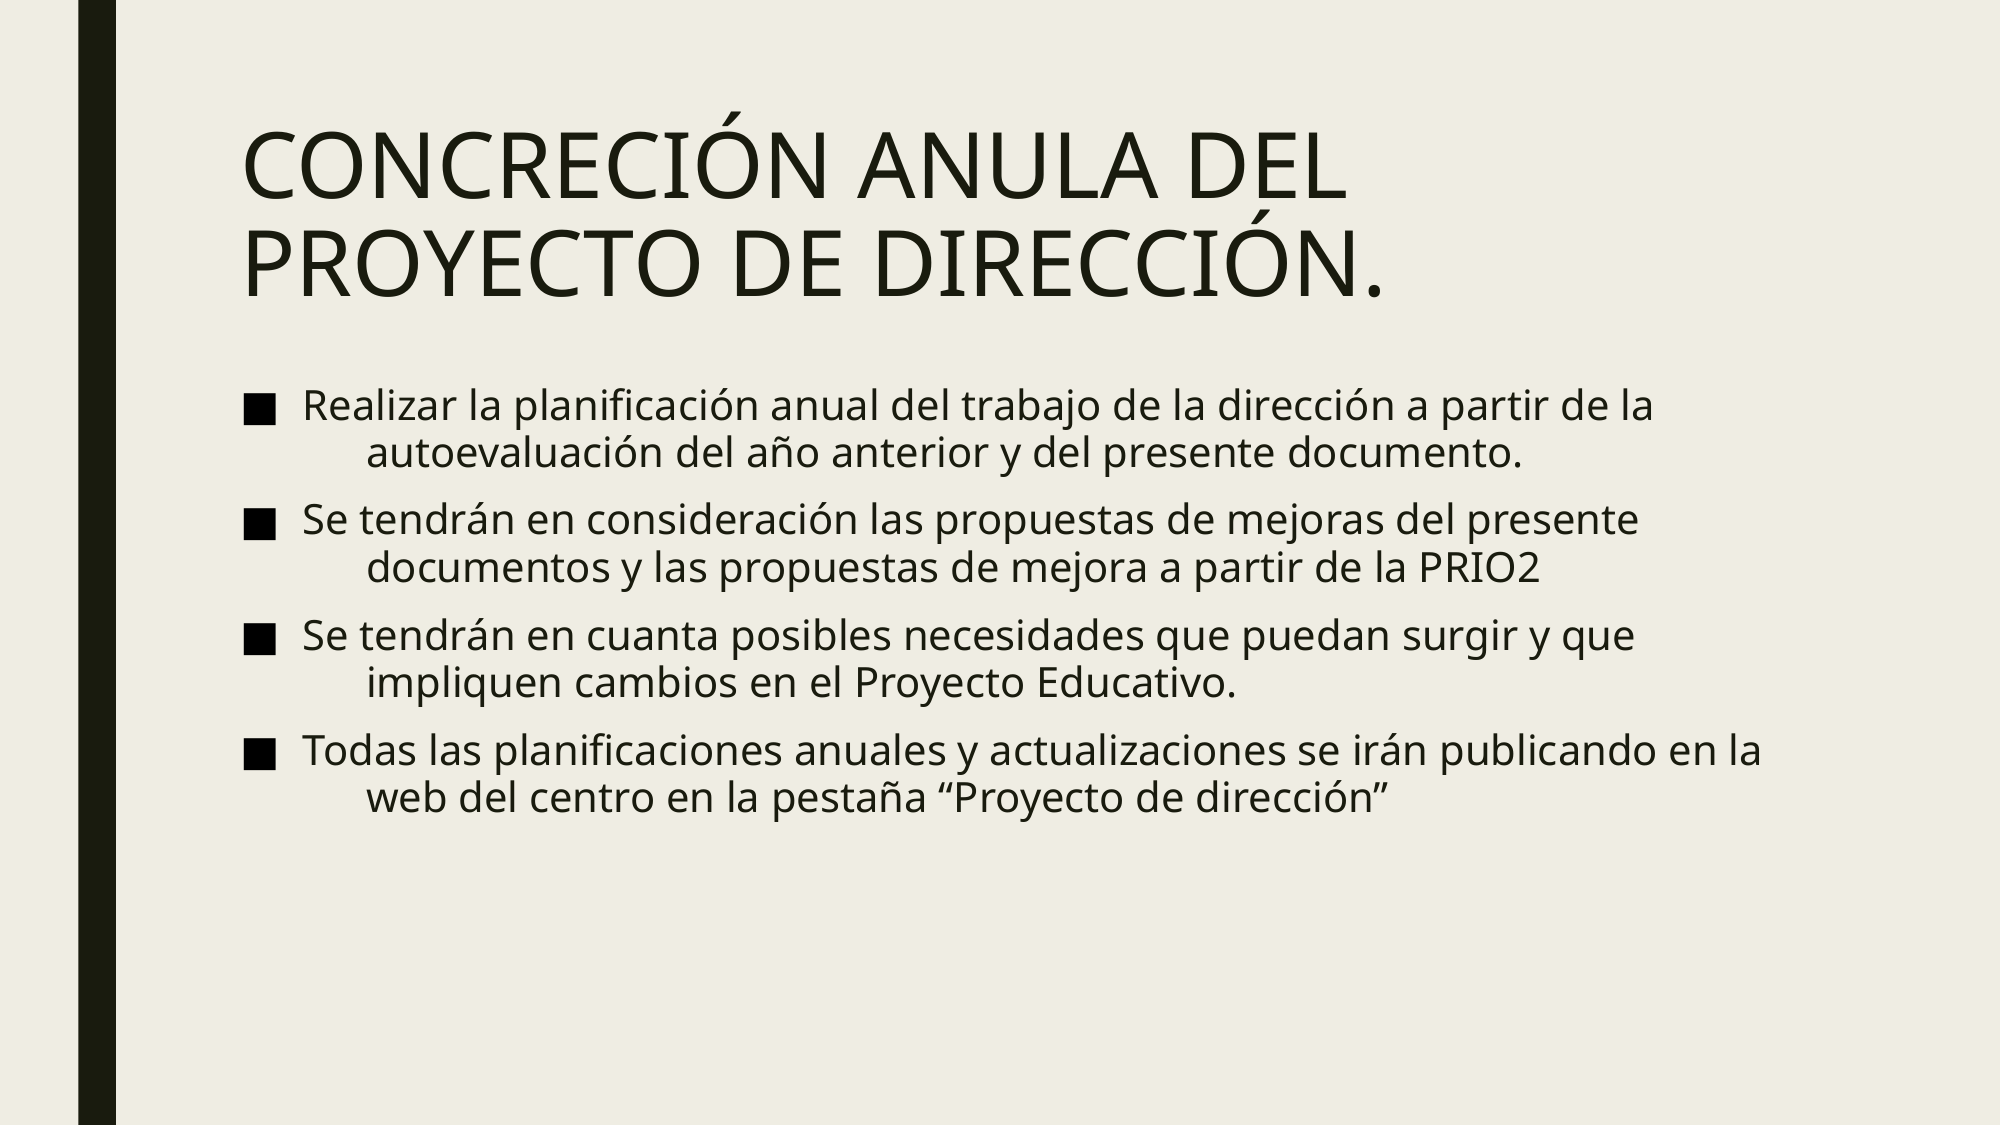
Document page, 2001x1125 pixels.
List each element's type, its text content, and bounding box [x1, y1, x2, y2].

list Realizar la planificación anual del trabajo de la dirección a partir de la autoevaluación del año anterior y del presente documento. Se tendrán en consideración las propuestas de mejoras del presente documentos y las propuestas de mejora a partir de la PRIO2 Se tendrán en cuanta posibles necesidades que puedan surgir y que impliquen cambios en el Proyecto Educativo. Todas las planificaciones anuales y actualizaciones se irán publicando en la web del centro en la pestaña “Proyecto de dirección” [225, 375, 1801, 963]
title CONCRECIÓN ANULA DEL PROYECTO DE DIRECCIÓN. [225, 112, 1801, 357]
